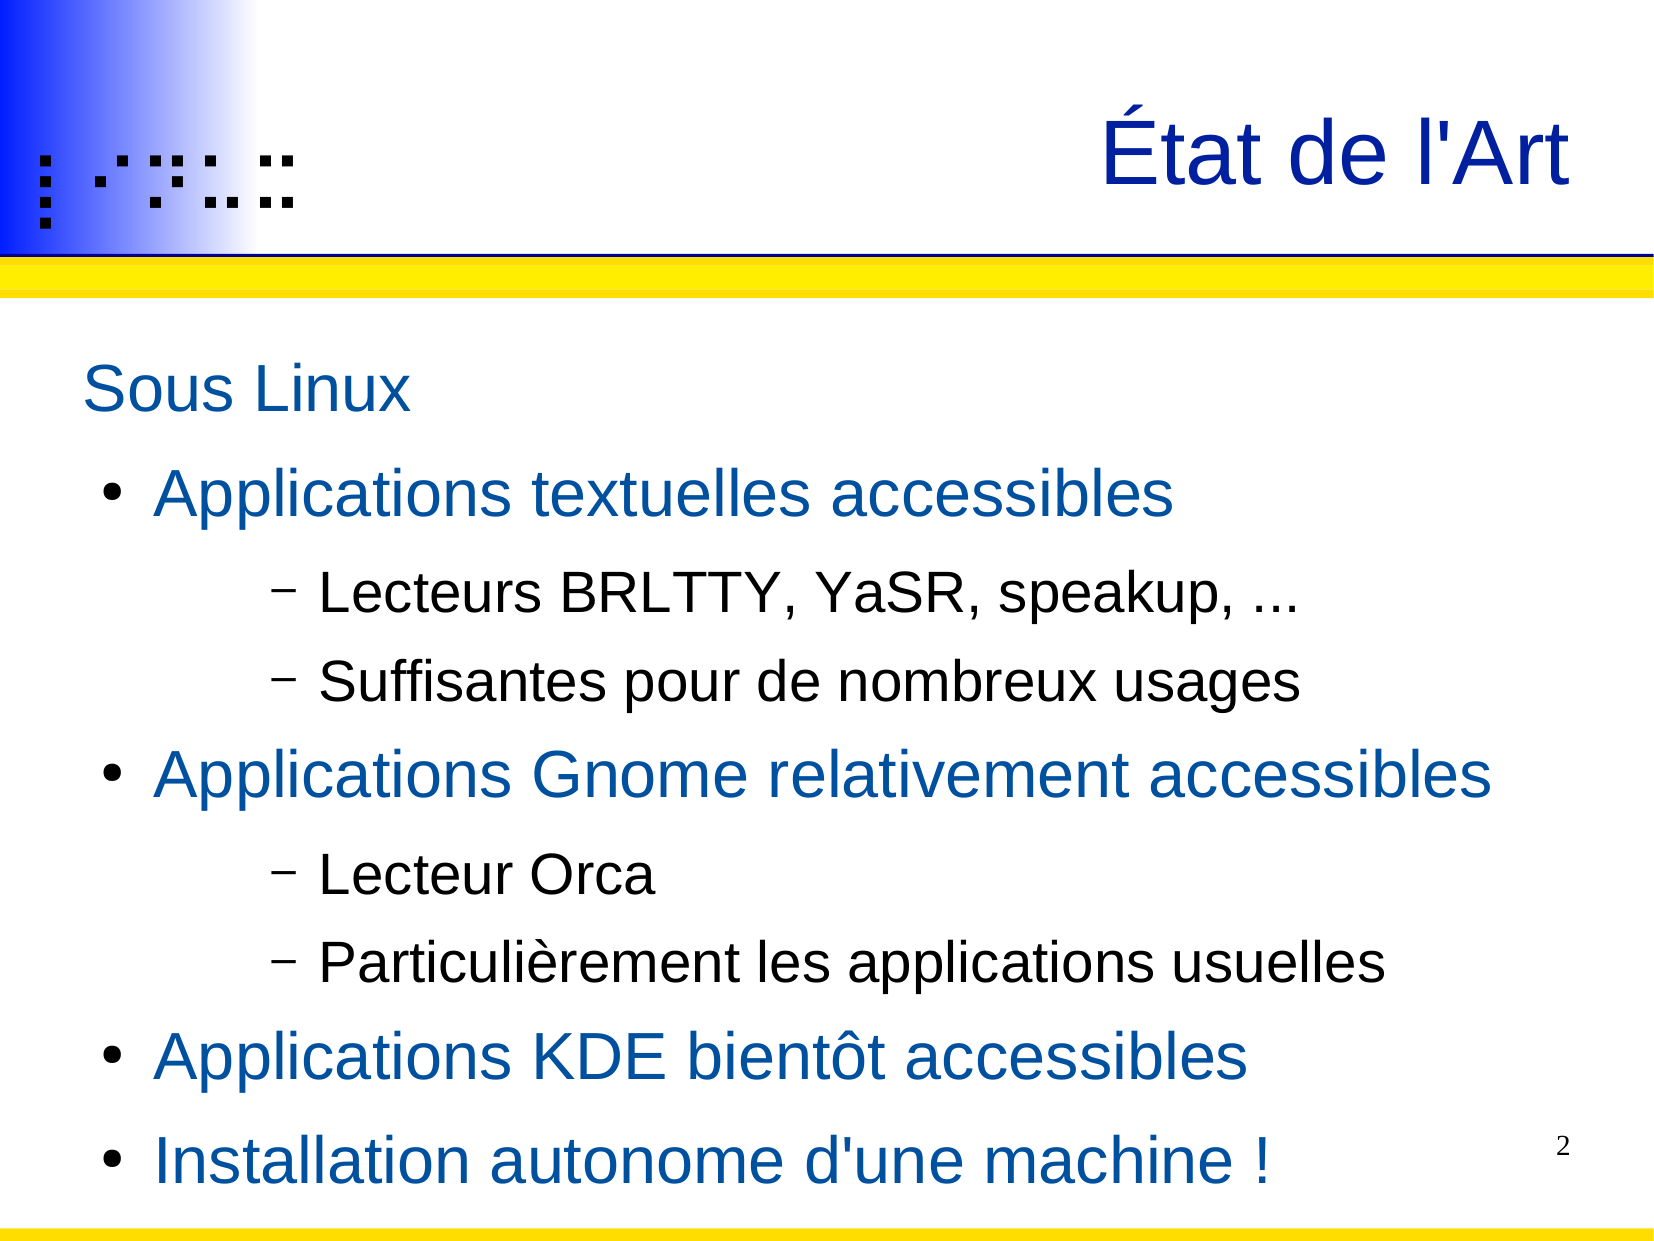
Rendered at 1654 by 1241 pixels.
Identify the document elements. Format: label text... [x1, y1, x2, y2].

title État de l'Art [372, 56, 1571, 250]
list Sous Linux Applications textuelles accessibles Lecteurs BRLTTY, YaSR, speakup, ... Suffisantes pour de nombreux usages Applications Gnome relativement accessibles Lecteur Orca Particulièrement les applications usuelles Applications KDE bientôt accessibles Installation autonome d'une machine ! [82, 351, 1571, 1198]
